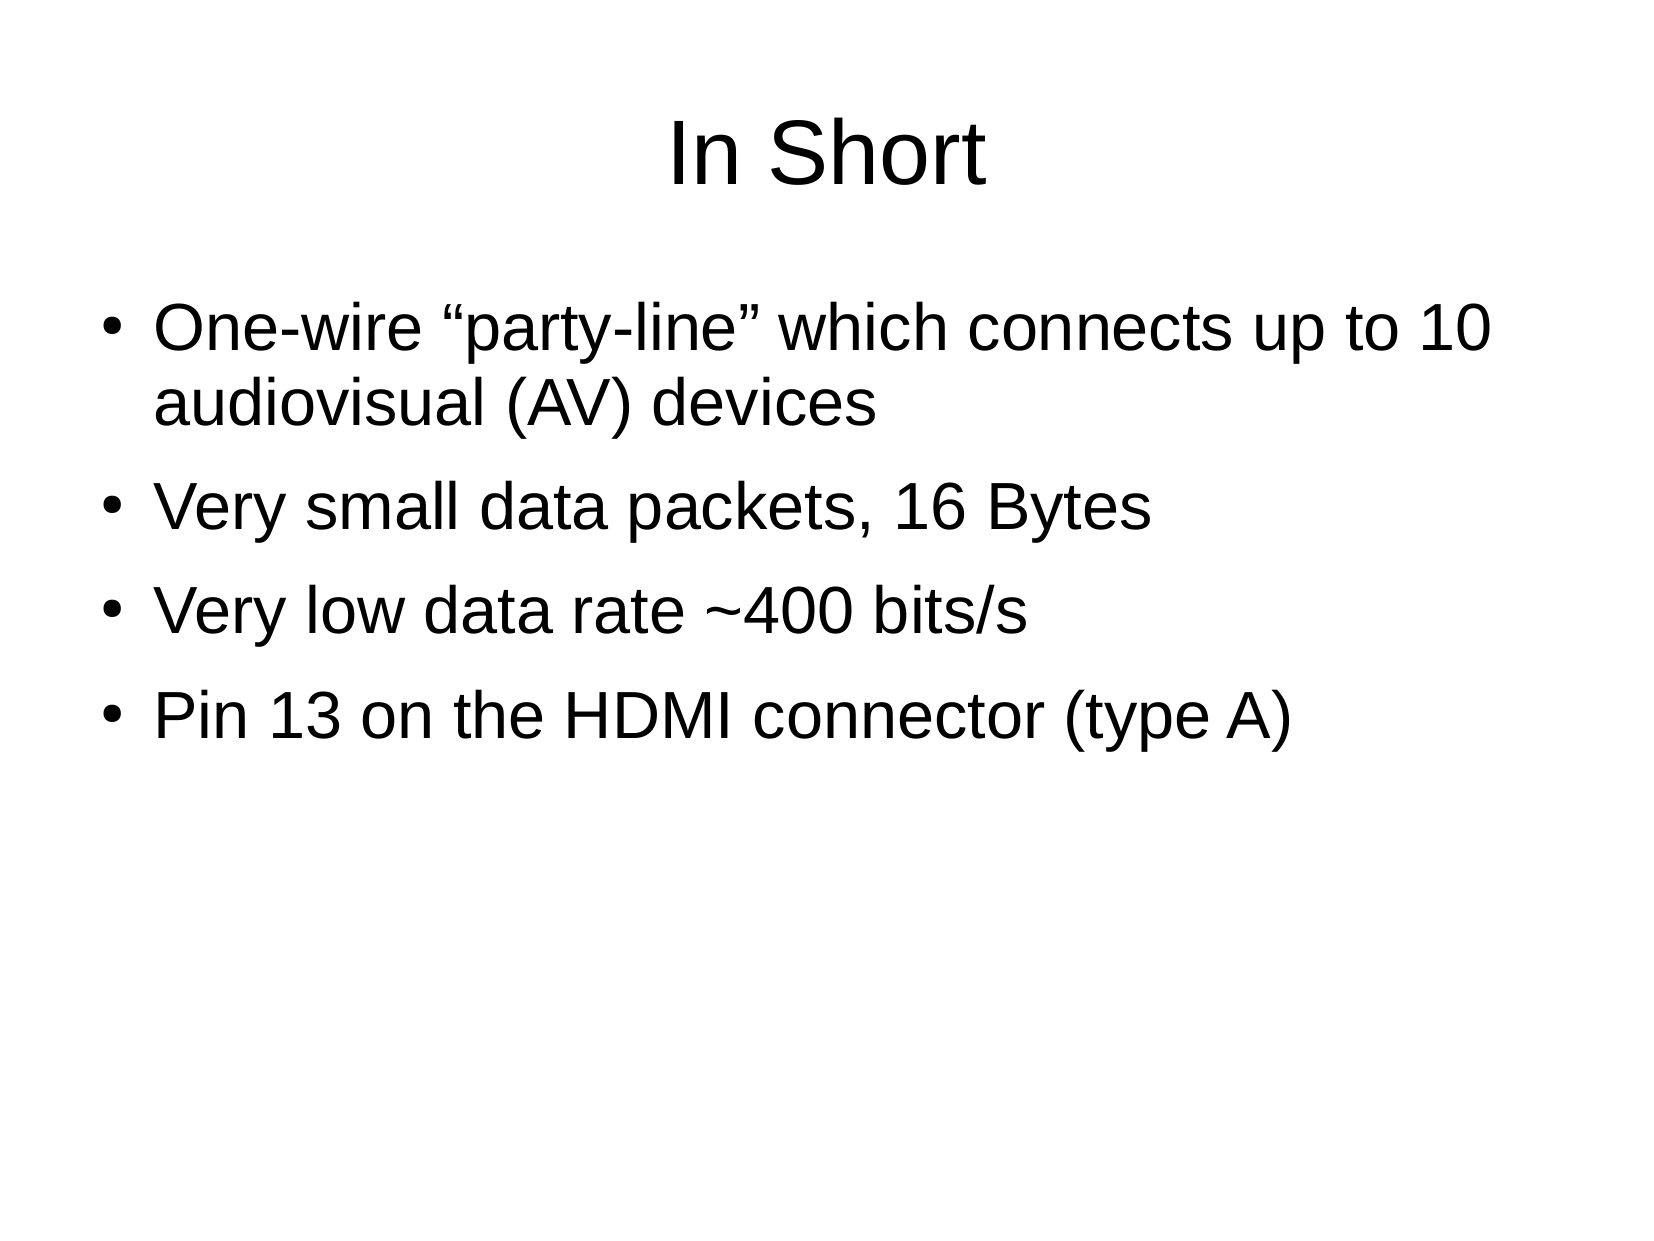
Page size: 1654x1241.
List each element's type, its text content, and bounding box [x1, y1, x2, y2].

list One-wire “party-line” which connects up to 10 audiovisual (AV) devices Very small data packets, 16 Bytes Very low data rate ~400 bits/s Pin 13 on the HDMI connector (type A) [82, 290, 1571, 1109]
title In Short [82, 56, 1571, 250]
